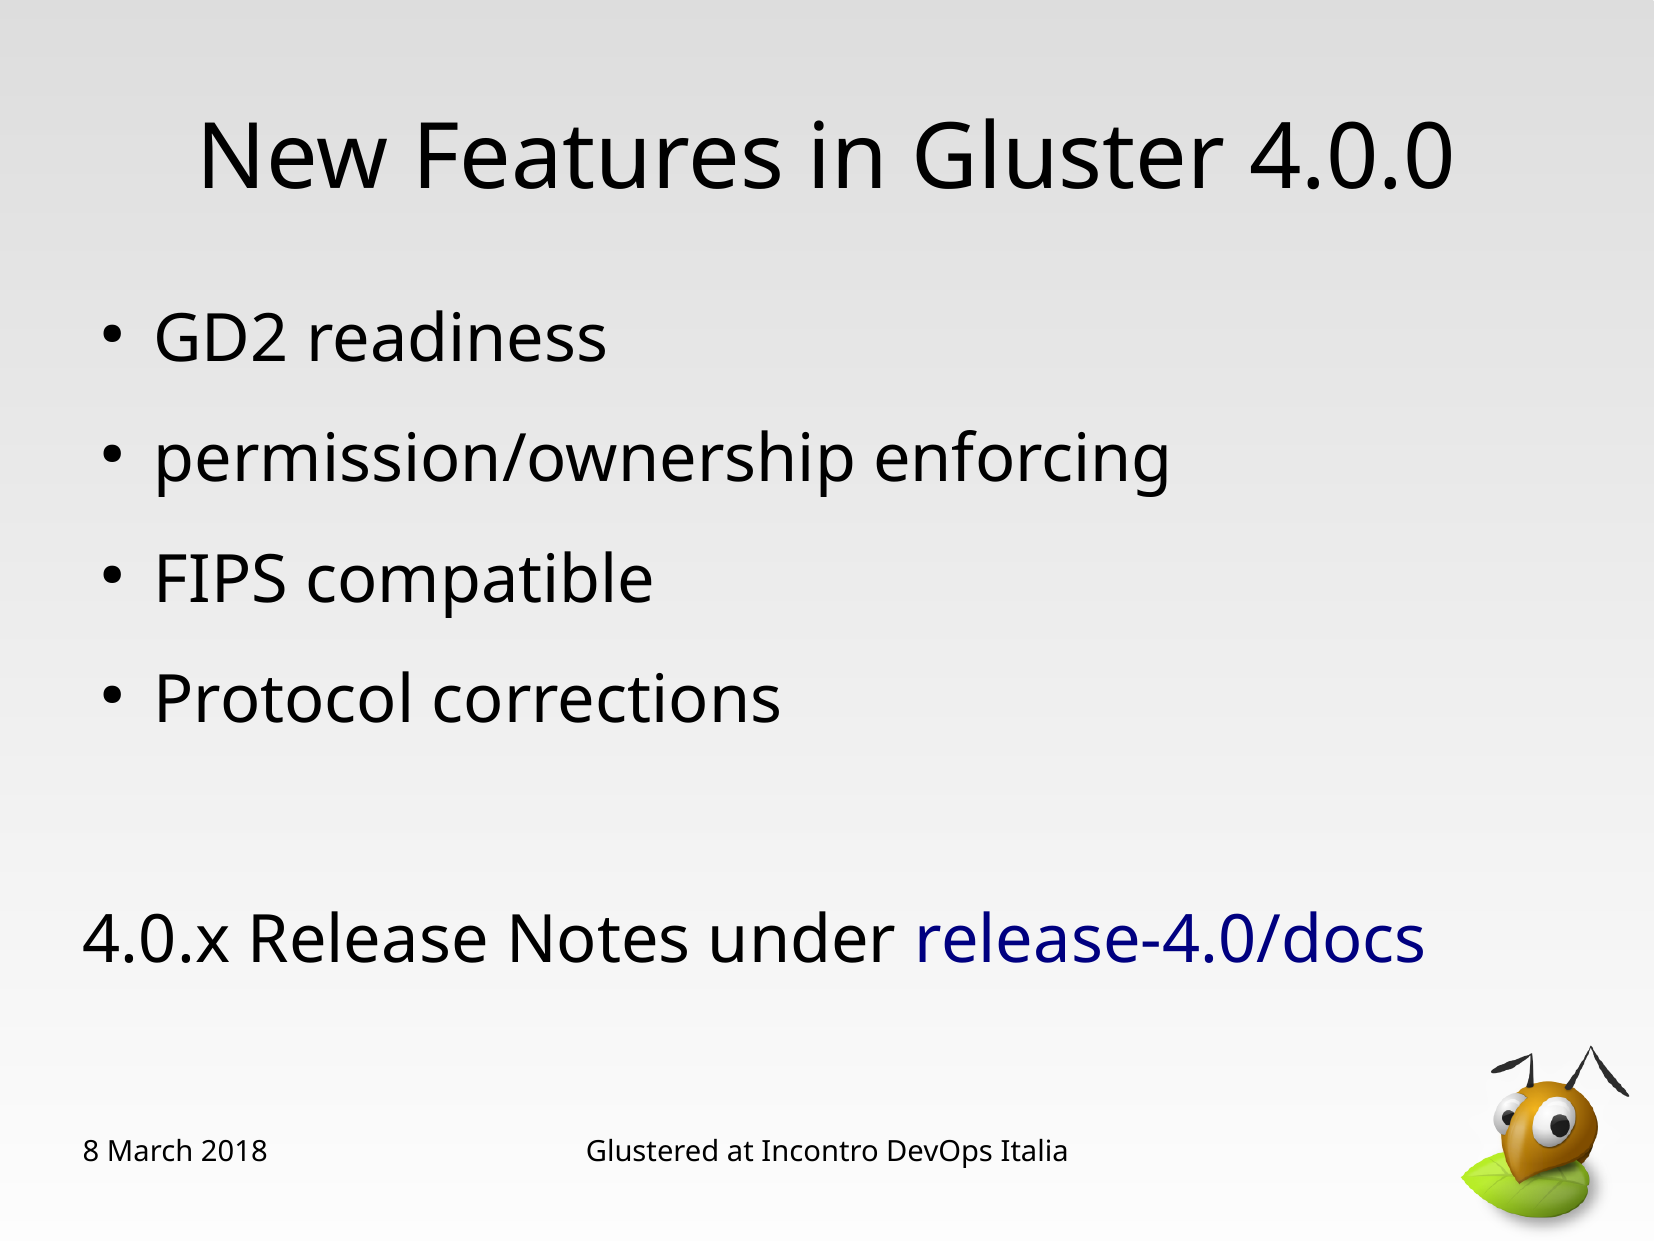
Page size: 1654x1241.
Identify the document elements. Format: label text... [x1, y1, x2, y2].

title New Features in Gluster 4.0.0 [82, 49, 1571, 257]
picture [1432, 1037, 1654, 1241]
list GD2 readiness permission/ownership enforcing FIPS compatible Protocol corrections 4.0.x Release Notes under release-4.0/docs [82, 290, 1571, 1010]
